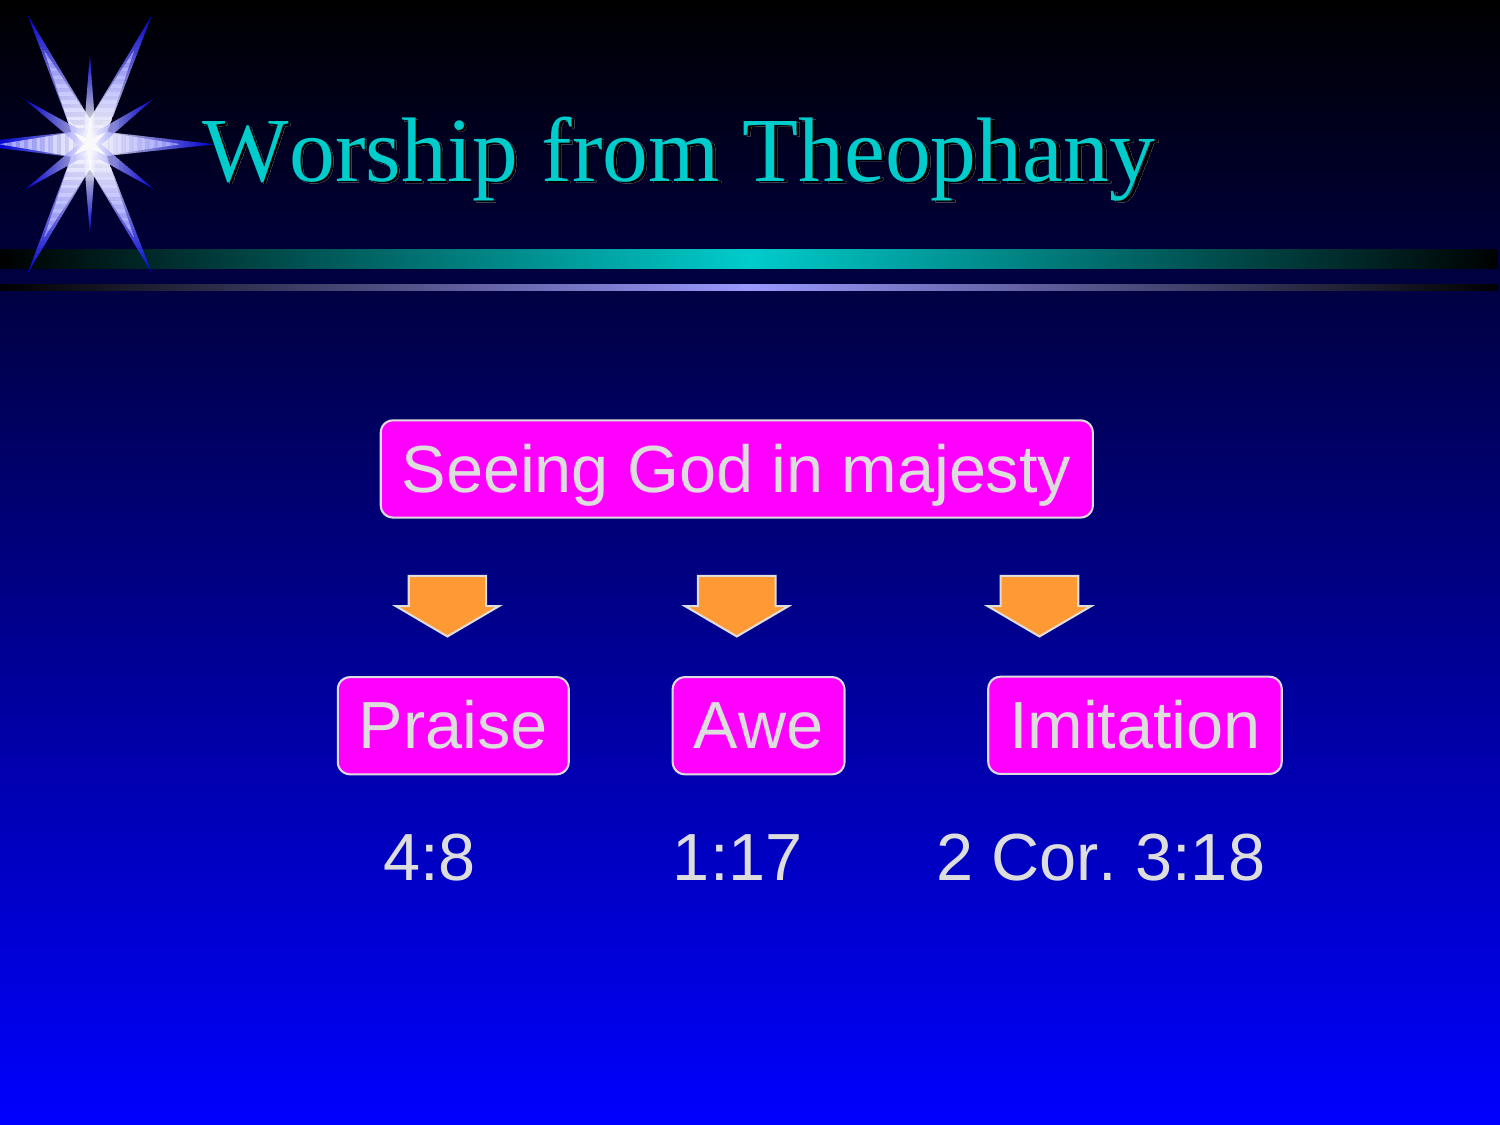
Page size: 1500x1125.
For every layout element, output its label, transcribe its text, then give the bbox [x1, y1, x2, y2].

text_box [987, 575, 1092, 637]
text_box 4:8 [368, 812, 619, 903]
text_box Awe [672, 677, 845, 775]
text_box 1:17 [657, 812, 882, 903]
text_box Praise [337, 677, 569, 775]
text_box [395, 575, 500, 637]
text_box [685, 575, 789, 637]
title Worship from Theophany [187, 56, 1463, 244]
text_box 2 Cor. 3:18 [921, 812, 1316, 903]
text_box Imitation [988, 676, 1282, 774]
text_box Seeing God in majesty [380, 420, 1093, 518]
